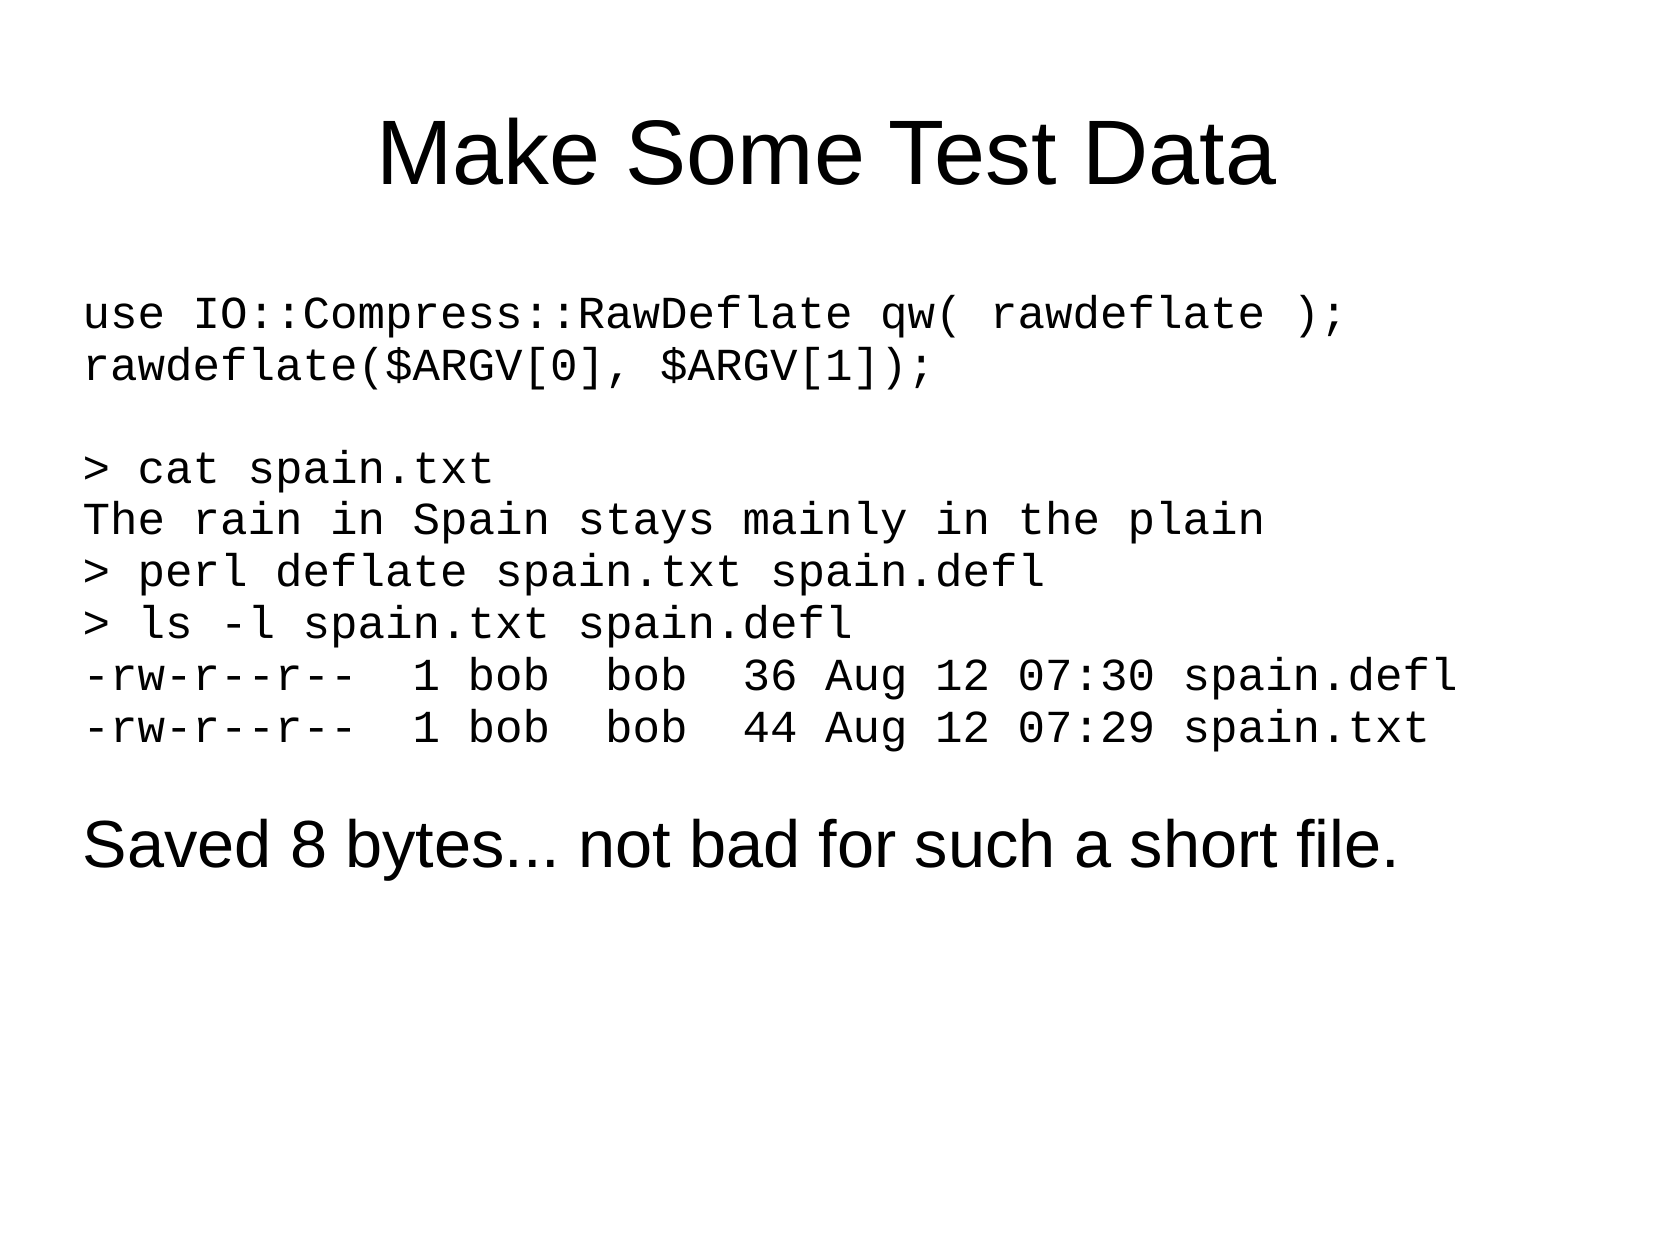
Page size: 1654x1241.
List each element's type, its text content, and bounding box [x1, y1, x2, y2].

title Make Some Test Data [82, 49, 1571, 257]
list use IO::Compress::RawDeflate qw( rawdeflate ); rawdeflate($ARGV[0], $ARGV[1]); > cat spain.txt The rain in Spain stays mainly in the plain > perl deflate spain.txt spain.defl > ls -l spain.txt spain.defl -rw-r--r-- 1 bob bob 36 Aug 12 07:30 spain.defl -rw-r--r-- 1 bob bob 44 Aug 12 07:29 spain.txt Saved 8 bytes... not bad for such a short file. [82, 290, 1571, 1109]
